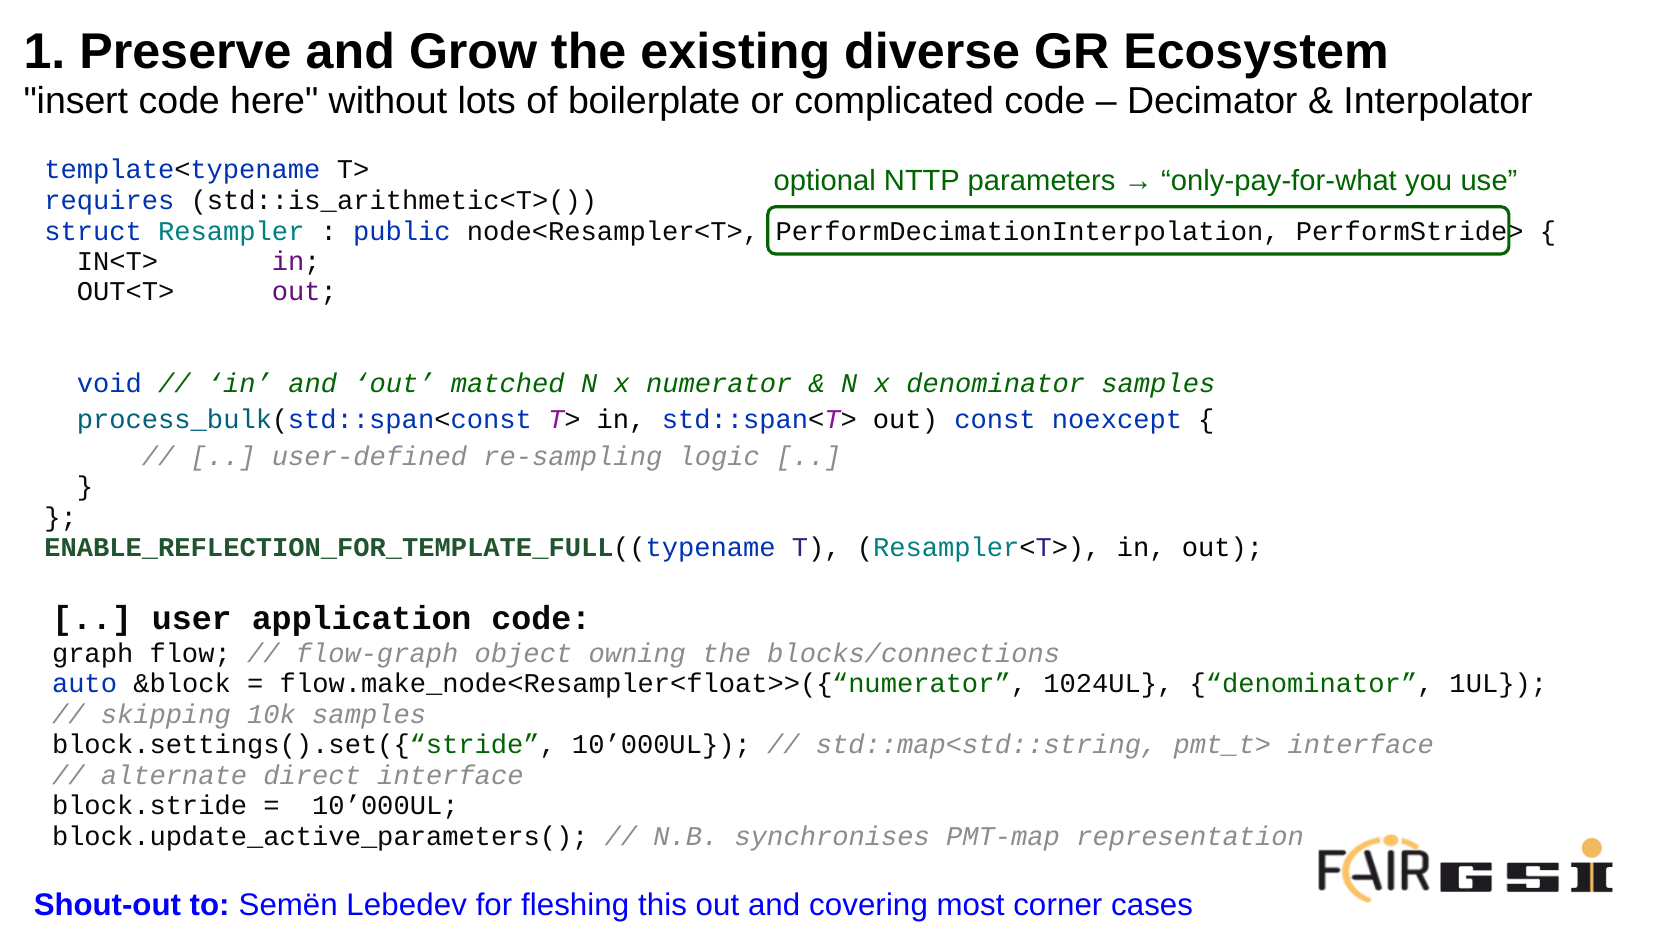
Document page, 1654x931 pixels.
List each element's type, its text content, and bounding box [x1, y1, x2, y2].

list template<typename T> requires (std::is_arithmetic<T>()) struct Resampler : public node<Resampler<T>, PerformDecimationInterpolation, PerformStride> { IN<T> in; OUT<T> out; void // ‘in’ and ‘out’ matched N x numerator & N x denominator samples process_bulk(std::span<const T> in, std::span<T> out) const noexcept { // [..] user-defined re-sampling logic [..] } }; ENABLE_REFLECTION_FOR_TEMPLATE_FULL((typename T), (Resampler<T>), in, out); [44, 156, 1610, 827]
list template<typename T> requires (std::is_arithmetic<T>()) struct Resampler : public node<Resampler<T>, PerformDecimationInterpolation, PerformStride> { IN<T> in; OUT<T> out; void // ‘in’ and ‘out’ matched N x numerator & N x denominator samples process_bulk(std::span<const T> in, std::span<T> out) const noexcept { // [..] user-defined re-sampling logic [..] } }; ENABLE_REFLECTION_FOR_TEMPLATE_FULL((typename T), (Resampler<T>), in, out); [770, 209, 1507, 252]
text_box optional NTTP parameters → “only-pay-for-what you use” [758, 156, 1542, 205]
picture [1318, 861, 1430, 904]
picture [1439, 836, 1615, 895]
title 1. Preserve and Grow the existing diverse GR Ecosystem "insert code here" without lots of boilerplate or complicated code – Decimator & Interpolator [23, 5, 1638, 139]
text_box [..] user application code: graph flow; // flow-graph object owning the blocks/connections auto &block = flow.make_node<Resampler<float>>({“numerator”, 1024UL}, {“denominator”, 1UL}); // skipping 10k samples block.settings().set({“stride”, 10’000UL}); // std::map<std::string, pmt_t> interface // alternate direct interface block.stride = 10’000UL; block.update_active_parameters(); // N.B. synchronises PMT-map representation [37, 594, 1563, 861]
text_box Shout-out to: Semën Lebedev for fleshing this out and covering most corner cases [19, 880, 1338, 930]
